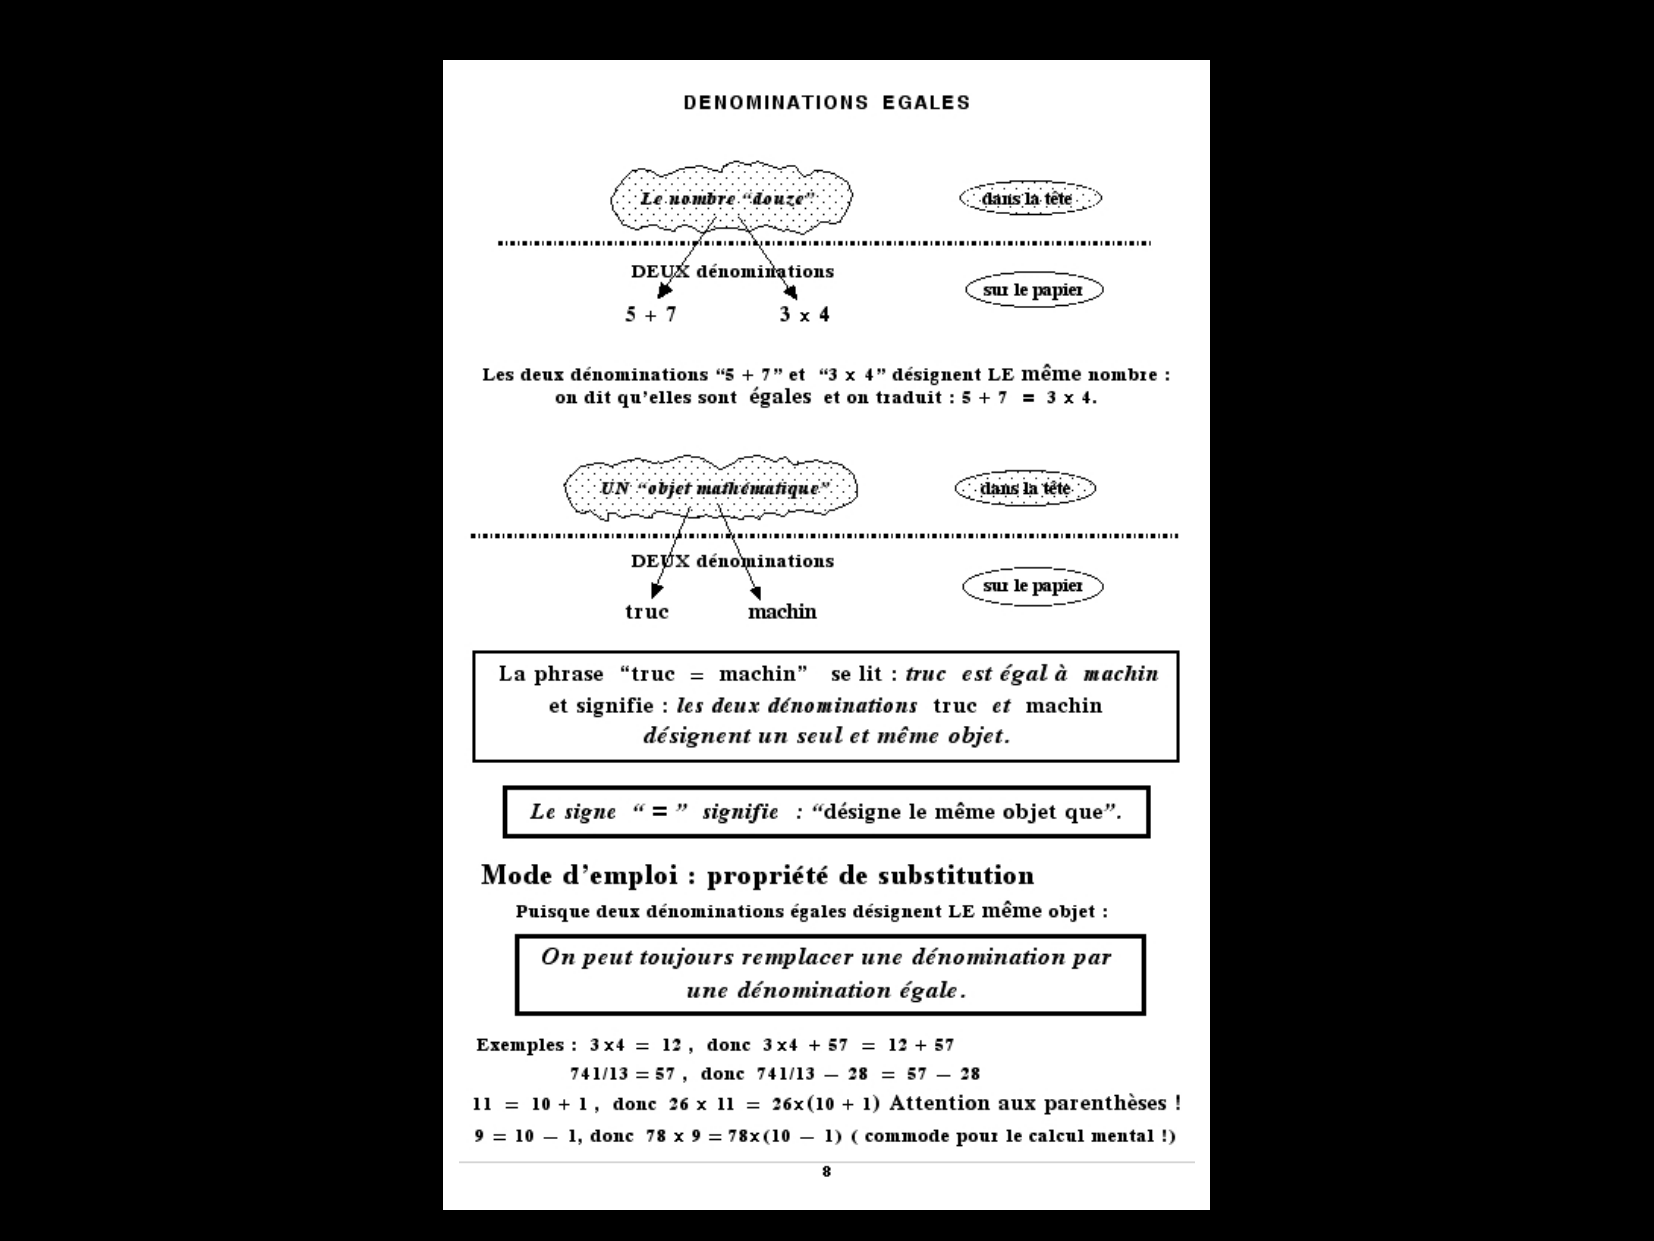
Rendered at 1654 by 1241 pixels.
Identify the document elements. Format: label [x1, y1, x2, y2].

picture [459, 76, 1195, 1186]
text_box [0, 0, 1654, 1241]
